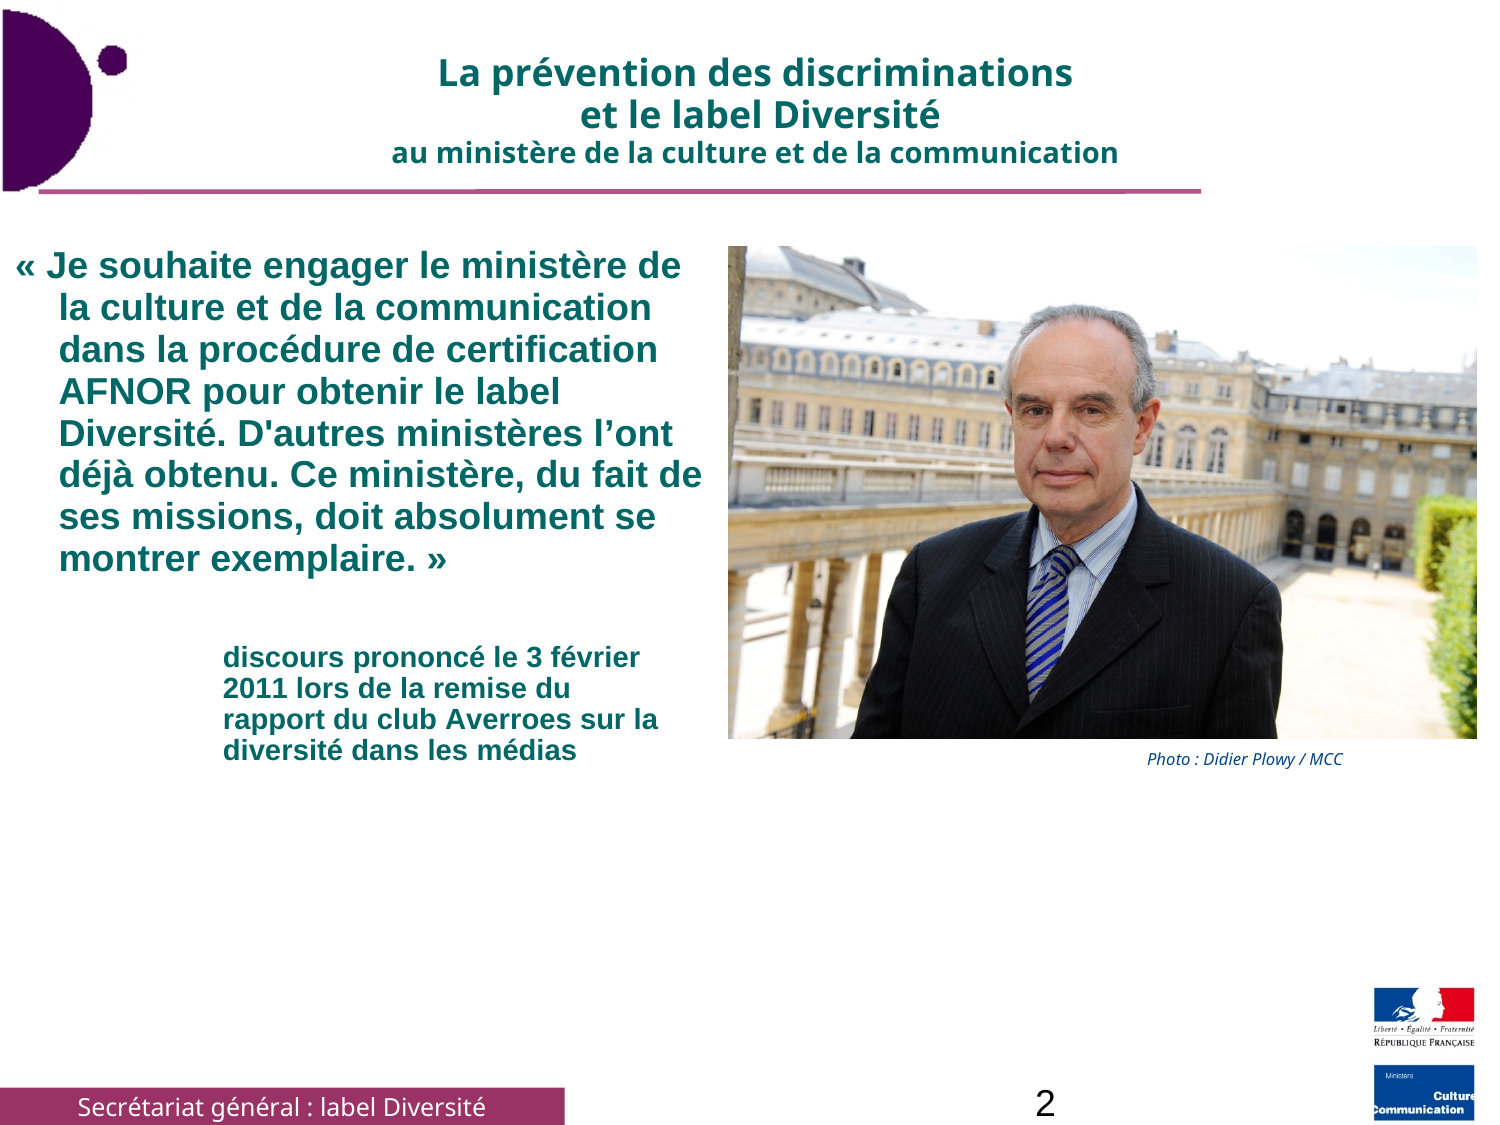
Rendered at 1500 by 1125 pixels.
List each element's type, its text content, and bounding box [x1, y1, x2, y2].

picture [728, 246, 1477, 739]
text_box « Je souhaite engager le ministère de la culture et de la communication dans la procédure de certification AFNOR pour obtenir le label Diversité. D'autres ministères l’ont déjà obtenu. Ce ministère, du fait de ses missions, doit absolument se montrer exemplaire. » discours prononcé le 3 février 2011 lors de la remise du rapport du club Averroes sur la diversité dans les médias [0, 233, 739, 943]
text_box Photo : Didier Plowy / MCC [1122, 739, 1477, 798]
picture [0, 0, 149, 204]
text_box <numéro> [1020, 1071, 1370, 1125]
picture [1370, 979, 1477, 1125]
text_box La prévention des discriminations et le label Diversité au ministère de la culture et de la communication [118, 41, 1394, 179]
